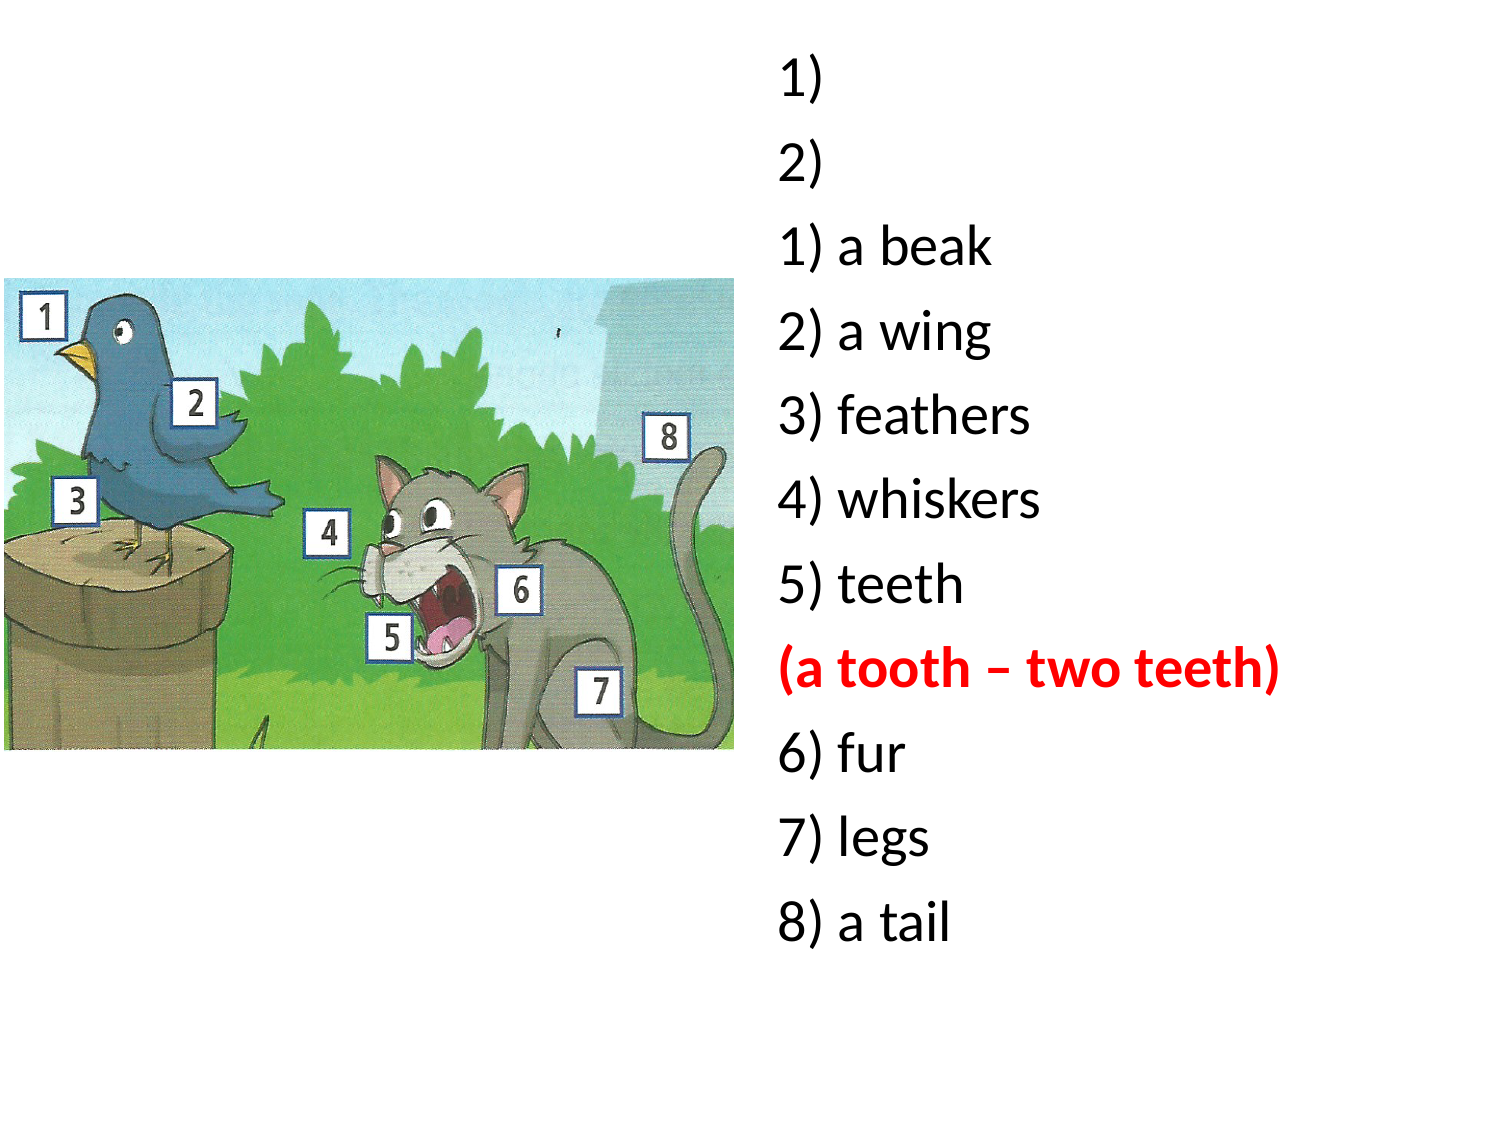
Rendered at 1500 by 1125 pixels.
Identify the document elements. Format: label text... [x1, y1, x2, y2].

picture [4, 278, 734, 752]
list 1) a beak 2) a wing 3) feathers 4) whiskers 5) teeth (a tooth – two teeth) 6) fur 7) legs 8) a tail [762, 30, 1426, 1095]
